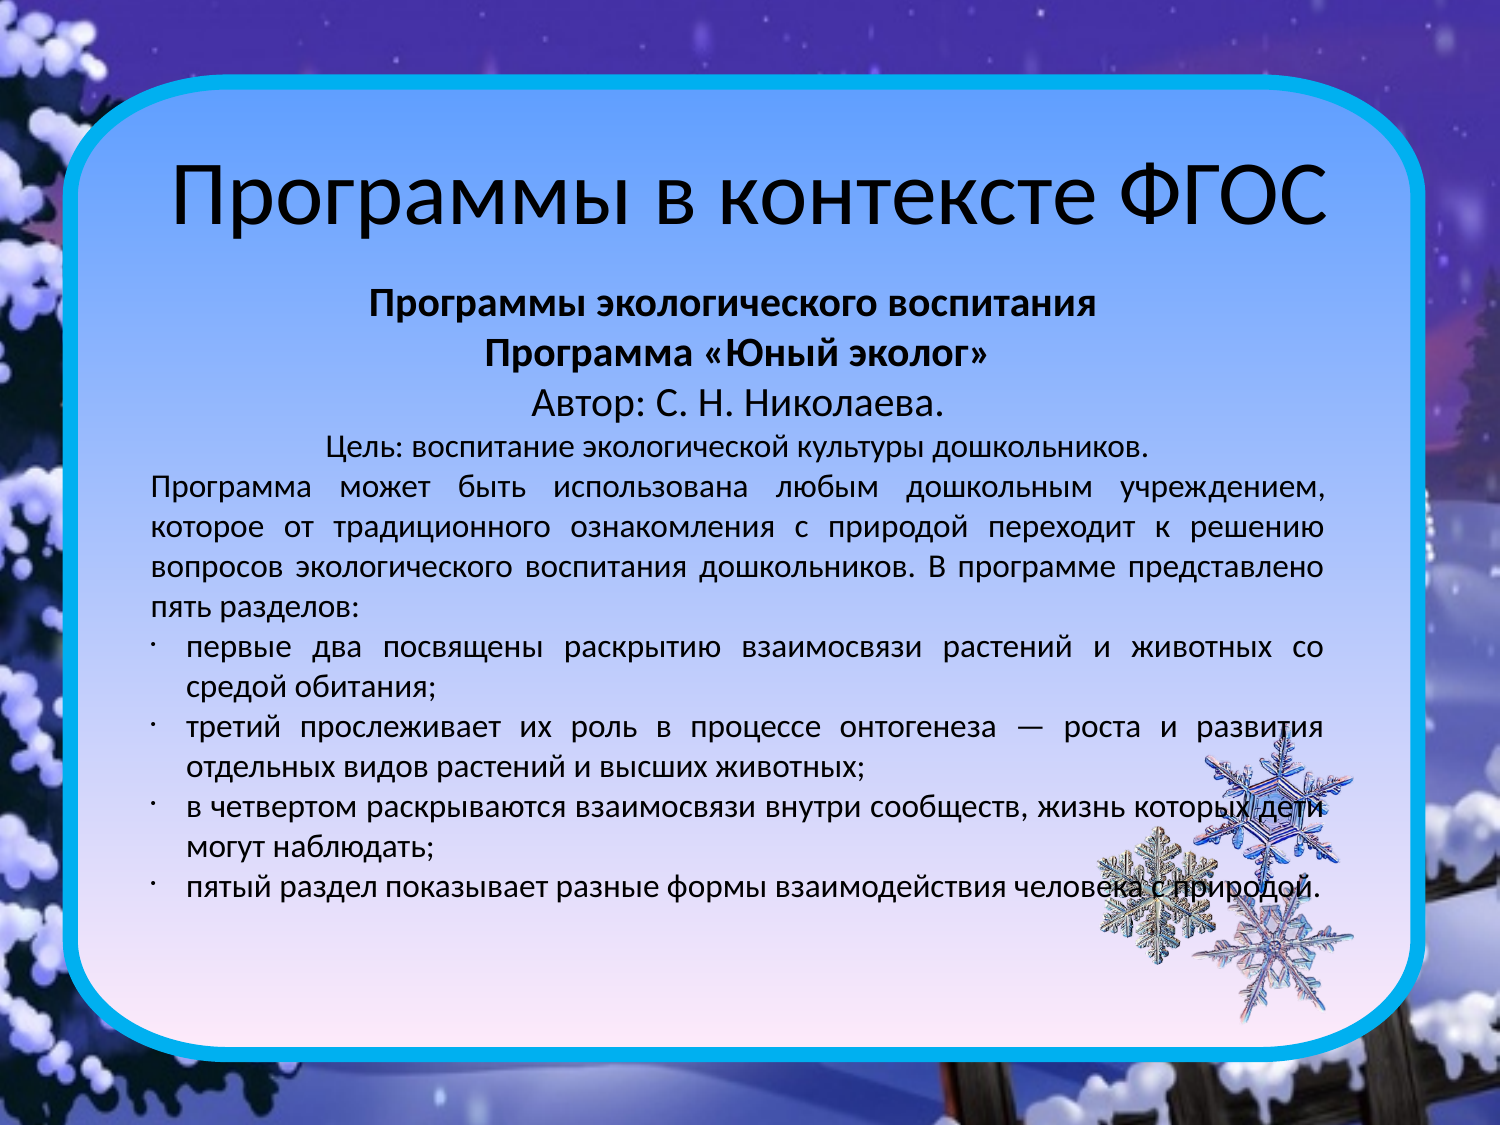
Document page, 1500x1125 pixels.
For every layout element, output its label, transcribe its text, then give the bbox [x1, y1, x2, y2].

subtitle Программы экологического воспитания Программа «Юный эколог» Автор: С. Н. Николаева. Цель: воспитание экологической культуры дошкольников. Программа может быть использована любым дошкольным учреж­дением, которое от традиционного ознакомления с природой переходит к решению вопросов экологического воспитания дошкольников. В программе представлено пять разделов: первые два посвящены раскрытию взаимосвязи растений и животных со средой обитания; третий прослеживает их роль в процессе онтогенеза — роста и развития отдельных видов растений и высших животных; в четвертом раскрываются взаимосвязи внутри сообществ, жизнь которых дети могут наблюдать; пятый раздел показывает разные формы взаимодействия человека с природой. [135, 267, 1341, 976]
picture [0, 0, 1500, 1125]
title Программы в контексте ФГОС [112, 125, 1388, 338]
